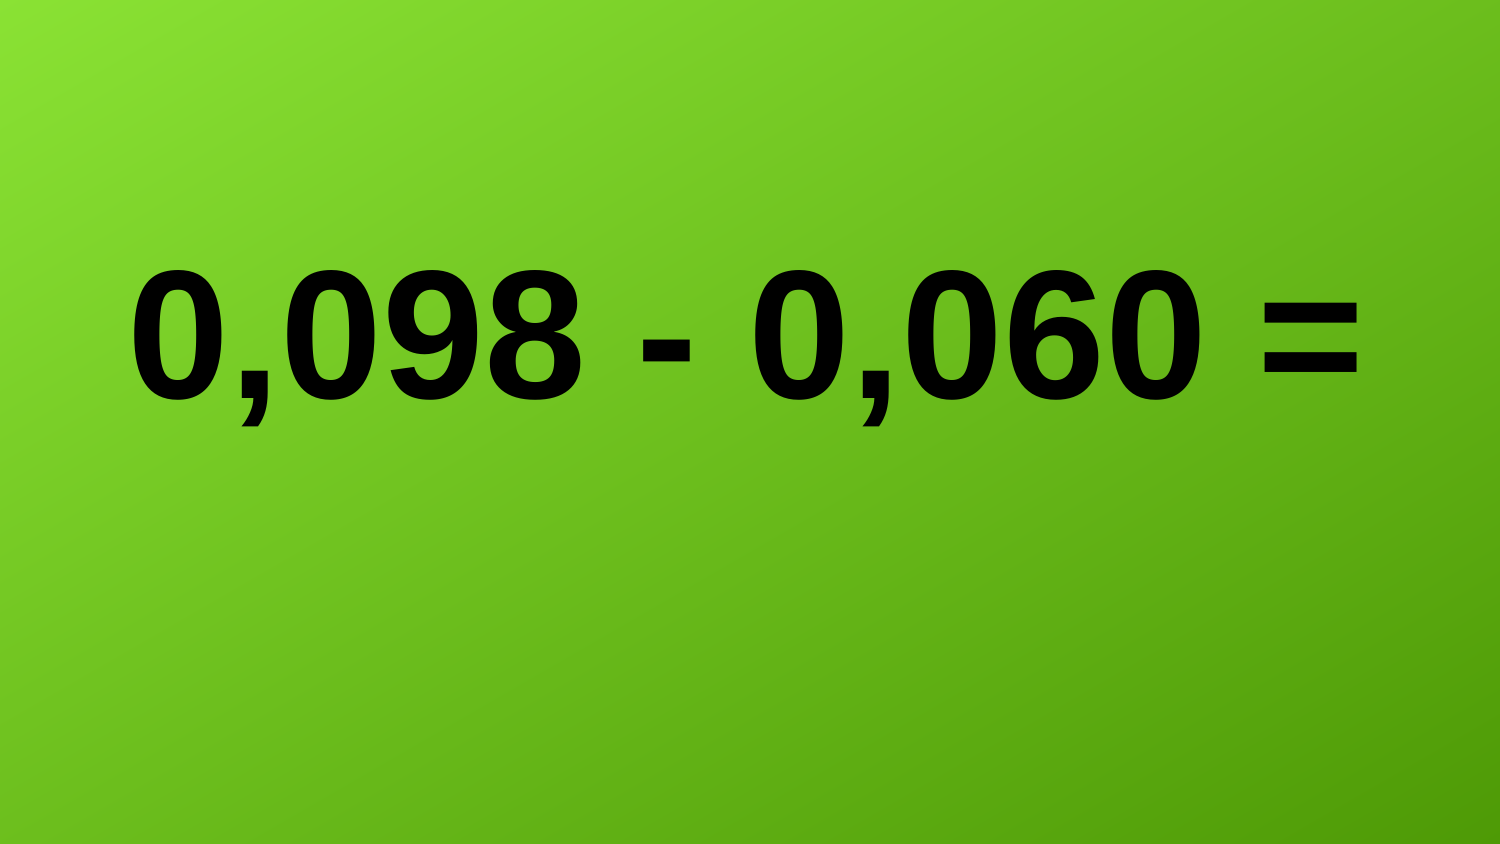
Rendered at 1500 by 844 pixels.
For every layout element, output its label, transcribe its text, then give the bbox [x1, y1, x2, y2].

title 0,098 - 0,060 = [112, 259, 1388, 450]
